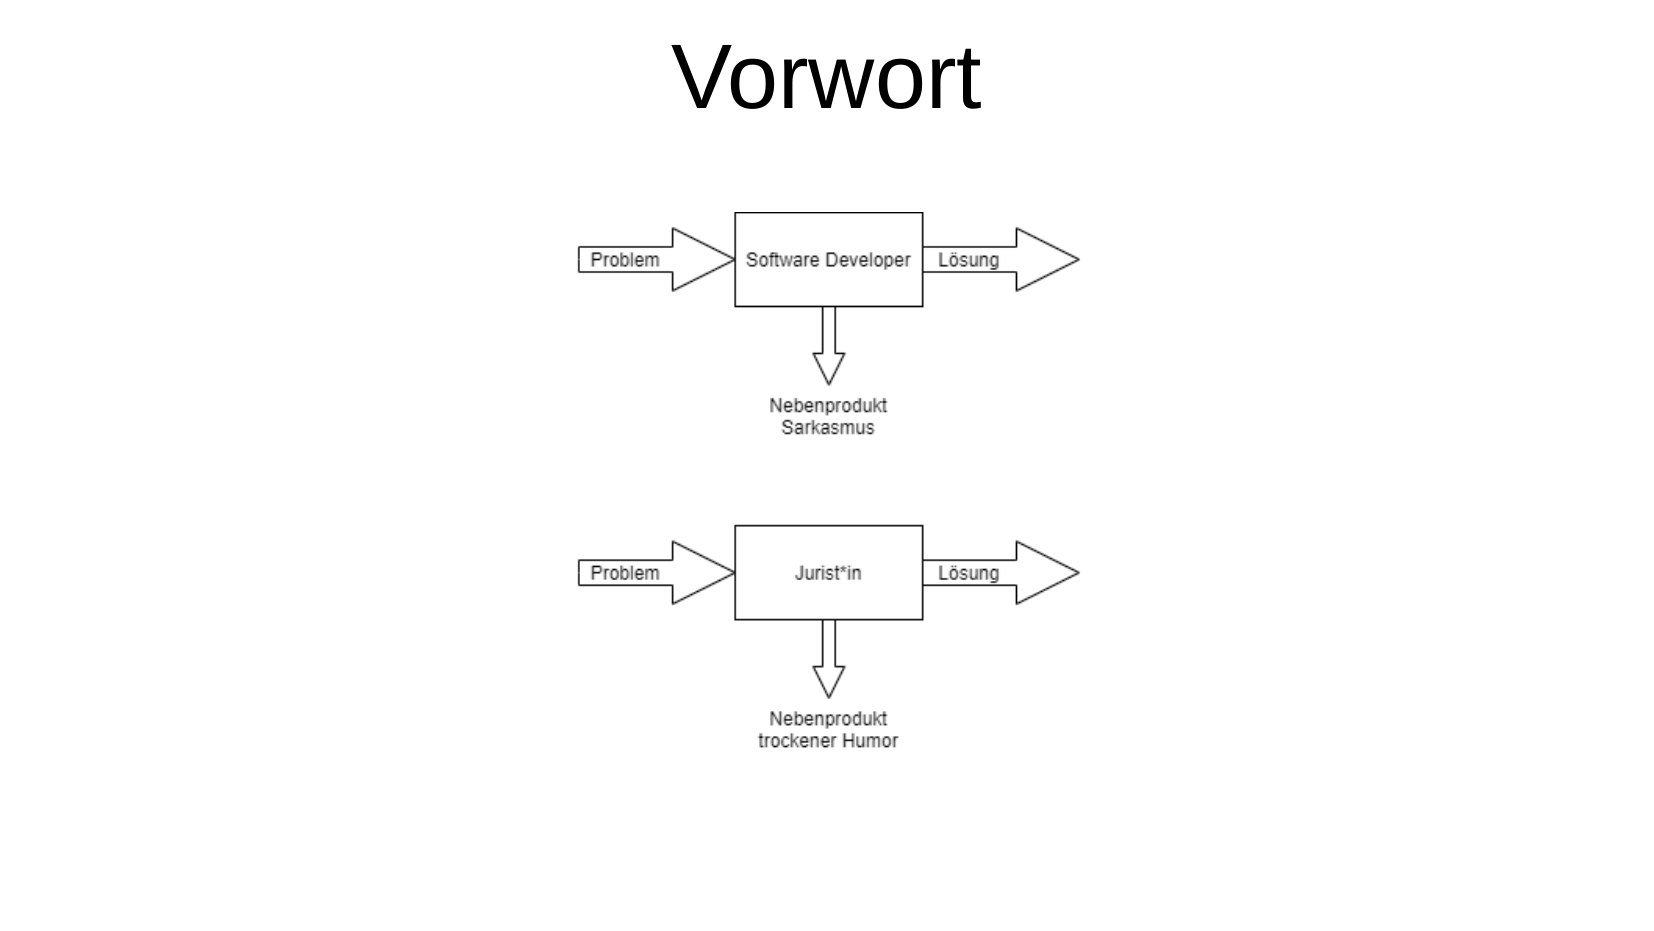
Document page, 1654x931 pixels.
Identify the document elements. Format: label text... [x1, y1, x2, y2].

picture [569, 212, 1091, 757]
title Vorwort [82, 23, 1571, 130]
